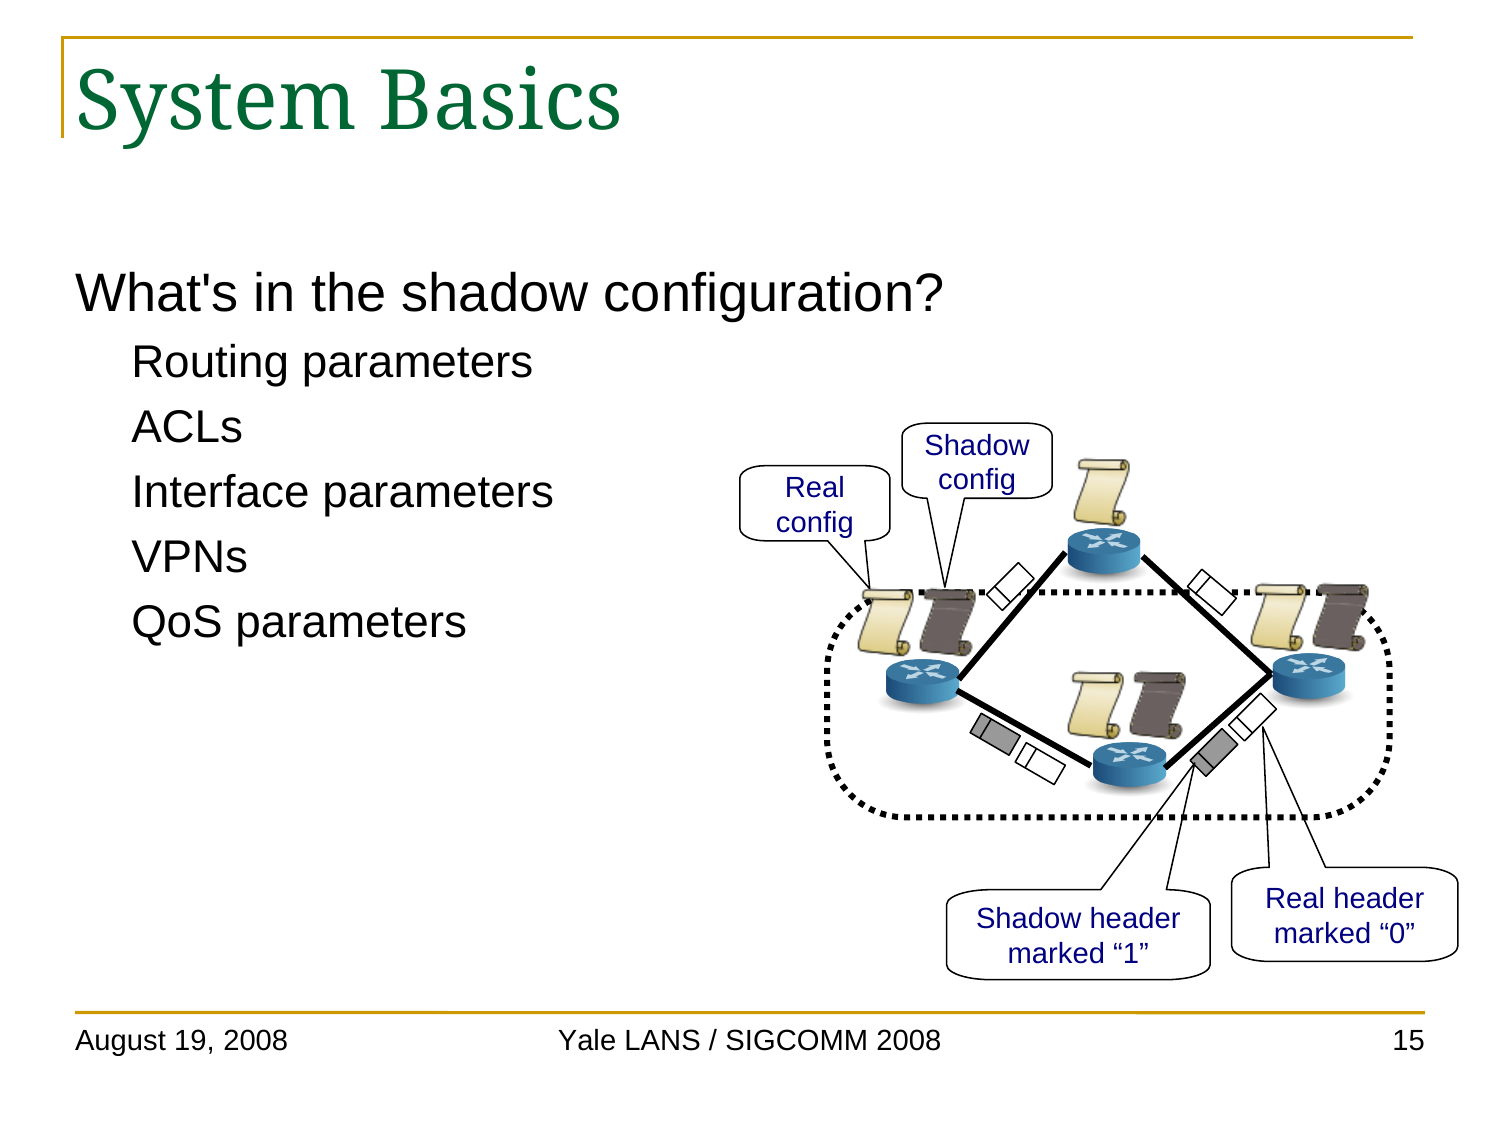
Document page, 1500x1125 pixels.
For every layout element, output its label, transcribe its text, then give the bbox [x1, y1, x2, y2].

picture [1050, 455, 1163, 591]
text_box [1190, 753, 1214, 777]
text_box [1237, 693, 1277, 733]
picture [1255, 665, 1265, 683]
text_box [1015, 742, 1036, 768]
list What's in the shadow configuration? Routing parameters ACLs Interface parameters VPNs QoS parameters [75, 262, 1425, 991]
picture [1065, 668, 1189, 805]
title System Basics [75, 49, 1425, 147]
text_box [1026, 749, 1066, 785]
text_box [1199, 728, 1238, 768]
text_box [970, 713, 990, 738]
text_box [981, 718, 1021, 756]
text_box Real header marked “0” [1231, 726, 1458, 962]
picture [855, 585, 982, 721]
text_box Shadow config [902, 423, 1053, 585]
text_box Shadow header marked “1” [946, 762, 1211, 980]
text_box [996, 562, 1035, 602]
text_box [1228, 718, 1252, 741]
text_box [1197, 576, 1237, 616]
text_box [986, 587, 1010, 611]
text_box Real config [739, 465, 890, 585]
text_box [1187, 569, 1210, 593]
picture [1248, 580, 1372, 716]
